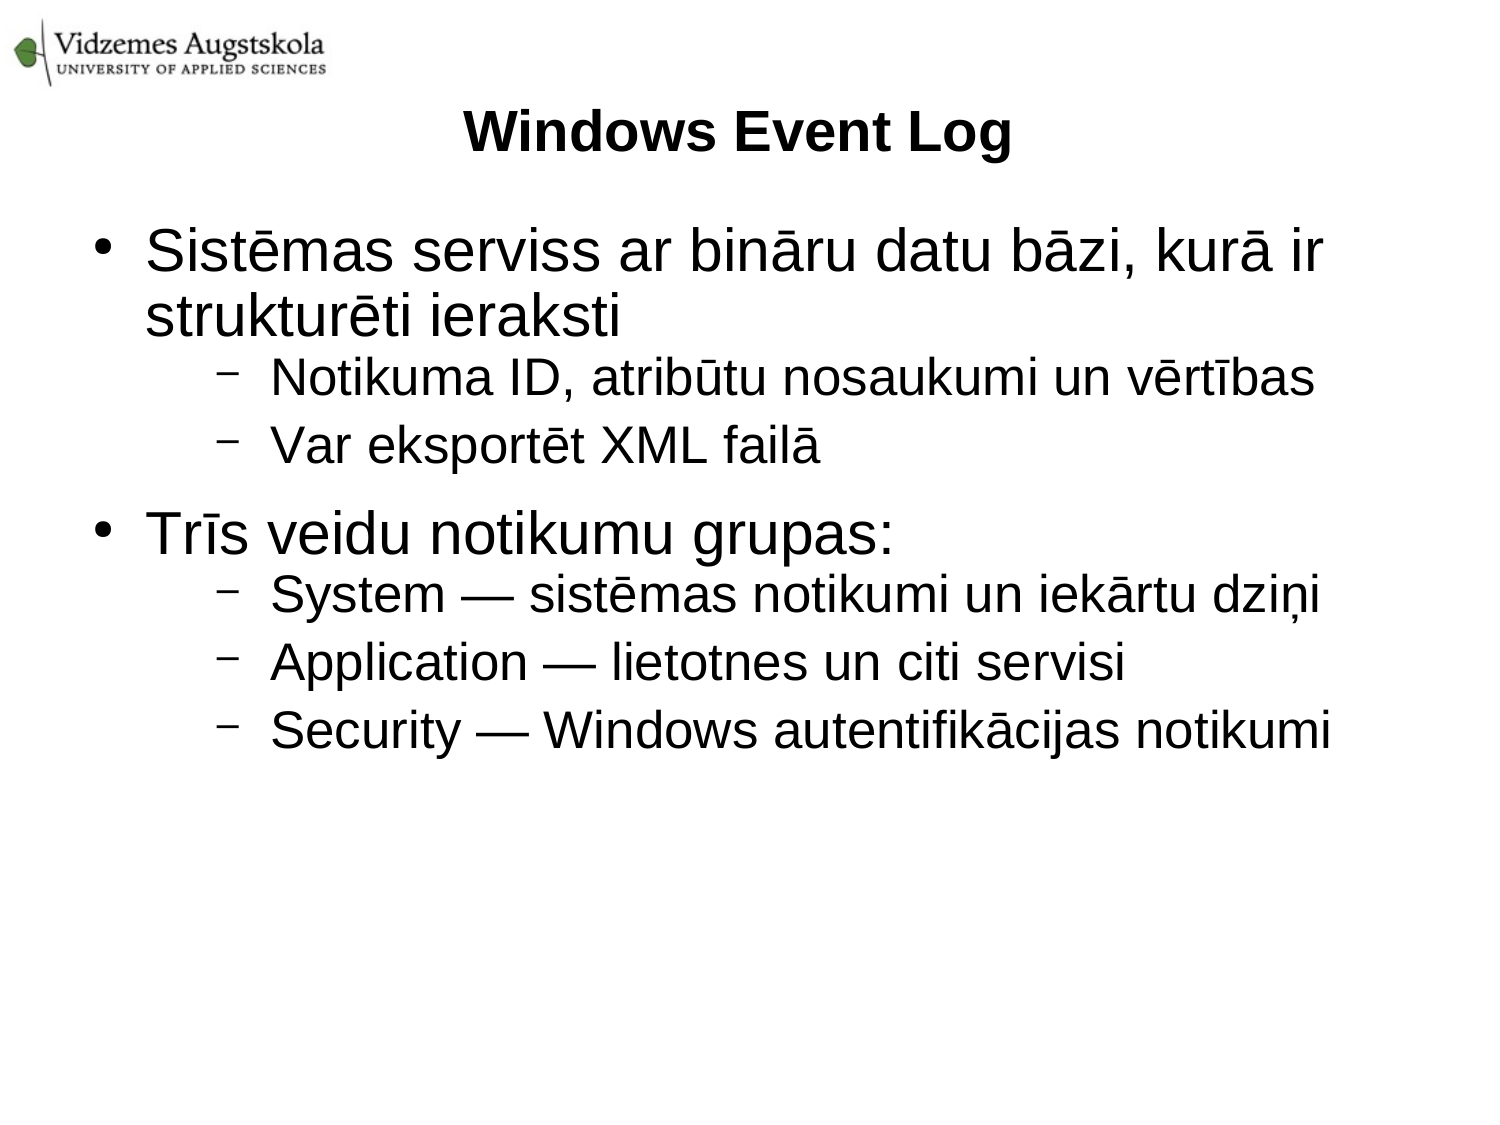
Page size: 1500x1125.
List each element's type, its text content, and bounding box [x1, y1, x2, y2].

picture [5, 2, 334, 102]
list Sistēmas serviss ar bināru datu bāzi, kurā ir strukturēti ieraksti Notikuma ID, atribūtu nosaukumi un vērtības Var eksportēt XML failā Trīs veidu notikumu grupas: System — sistēmas notikumi un iekārtu dziņi Application — lietotnes un citi servisi Security — Windows autentifikācijas notikumi [74, 214, 1424, 1004]
title Windows Event Log [85, 87, 1372, 177]
